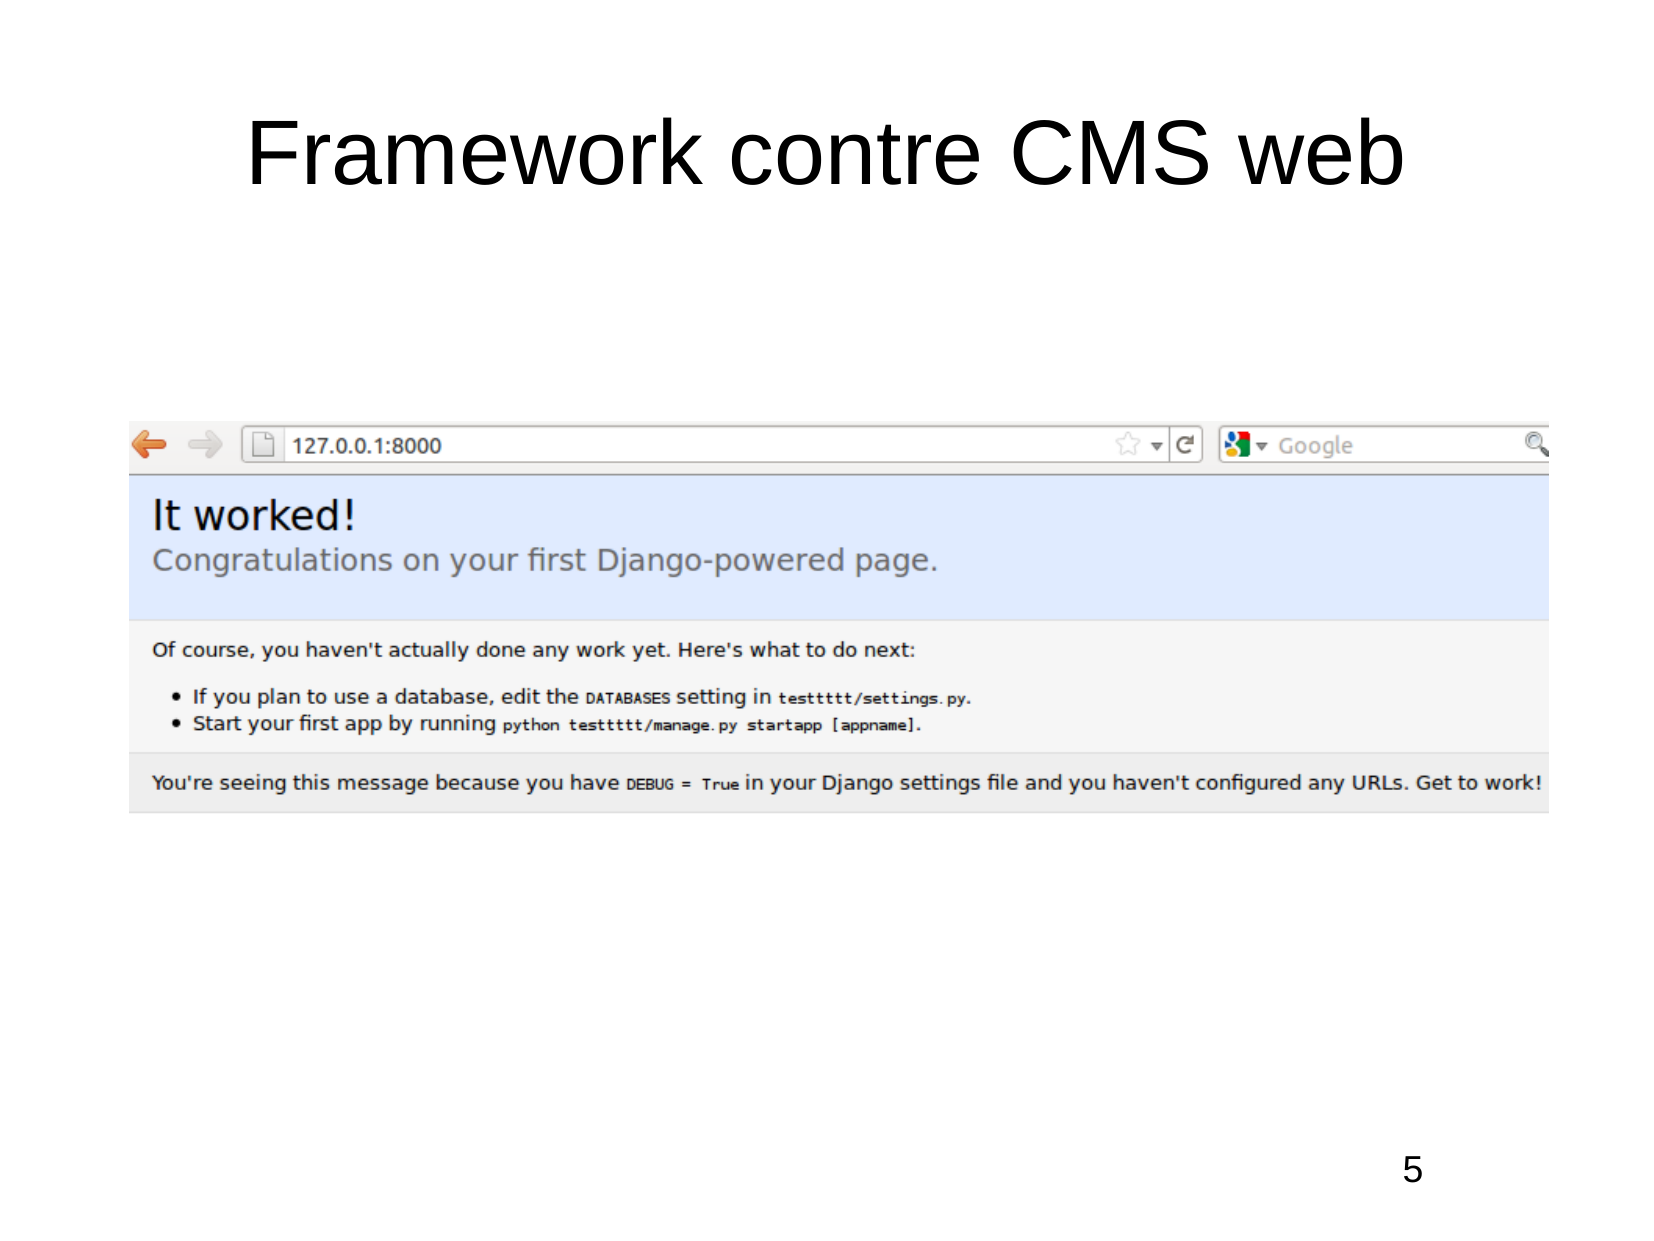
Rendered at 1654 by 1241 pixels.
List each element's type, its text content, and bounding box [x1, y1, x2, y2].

title Framework contre CMS web [82, 49, 1571, 257]
picture [129, 421, 1549, 840]
